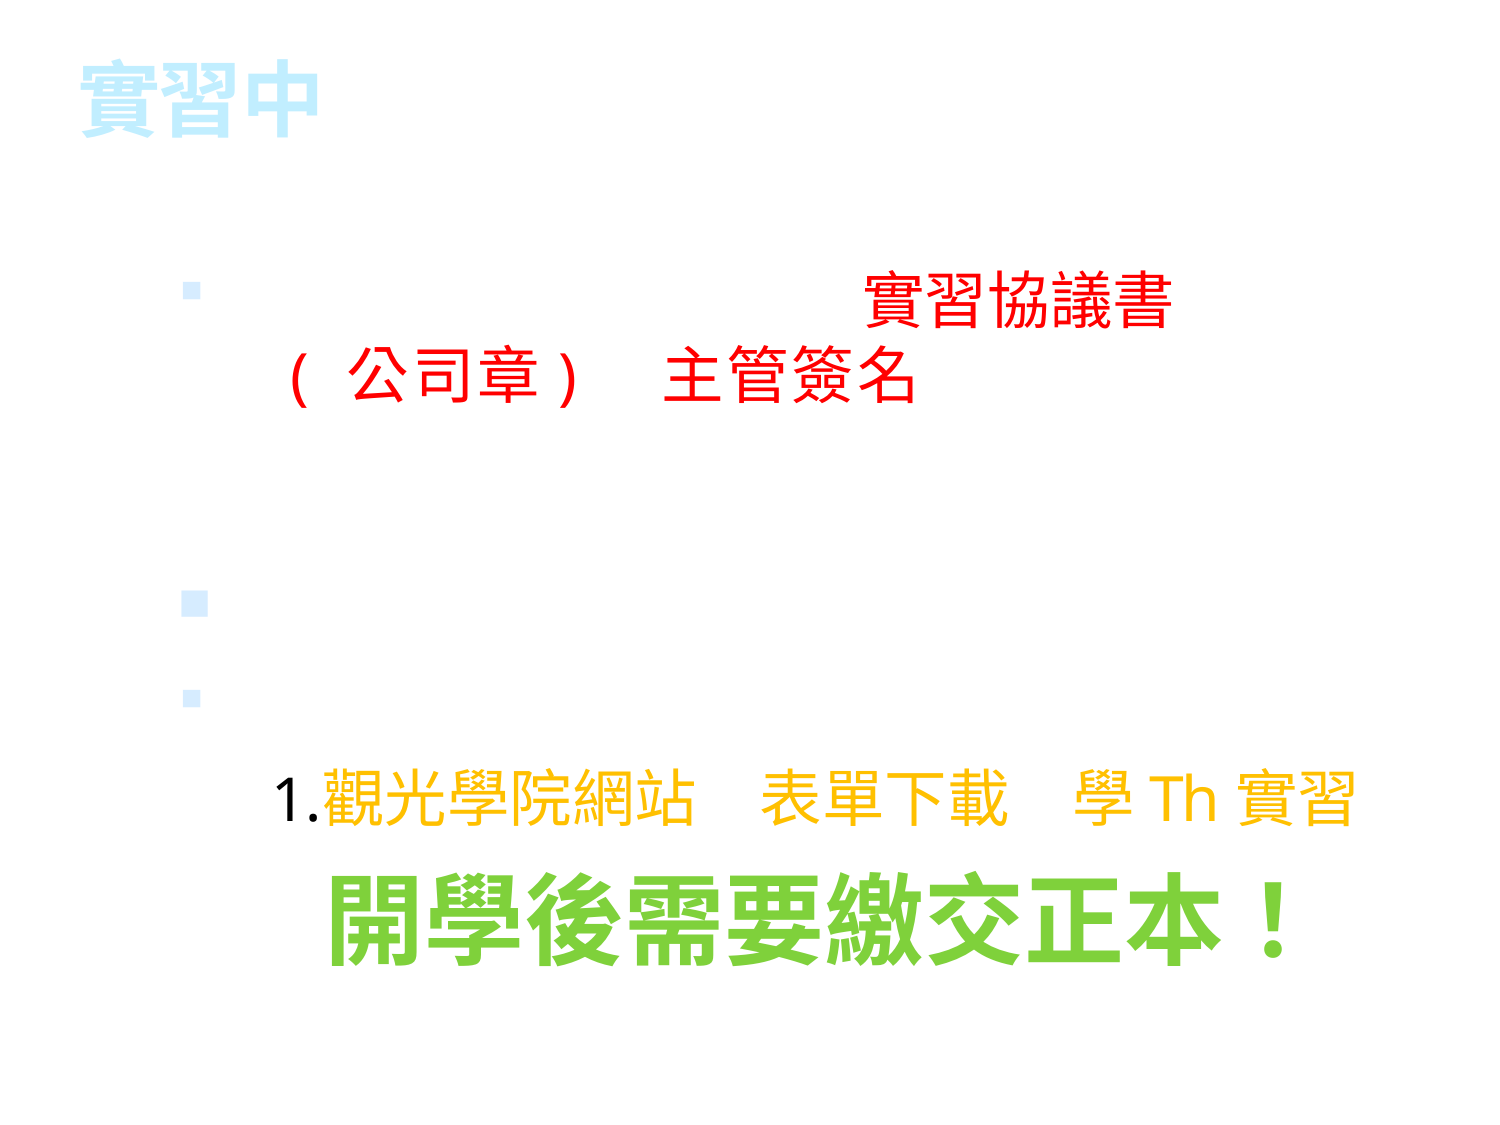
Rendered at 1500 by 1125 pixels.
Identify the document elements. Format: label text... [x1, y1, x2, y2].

text_box 報到時，請單位主管於實習協議書上蓋章( 公司章)加主管簽名，並上觀光學院網站填 報相關資料，開學後⼀併繳交正本。 實習協議書請至以下位置下載: 觀光學院網站→表單下載→學Th實習 [174, 258, 1380, 757]
title 實習中 [162, 86, 413, 192]
text_box 開學後需要繳交正本！ [322, 855, 1327, 980]
